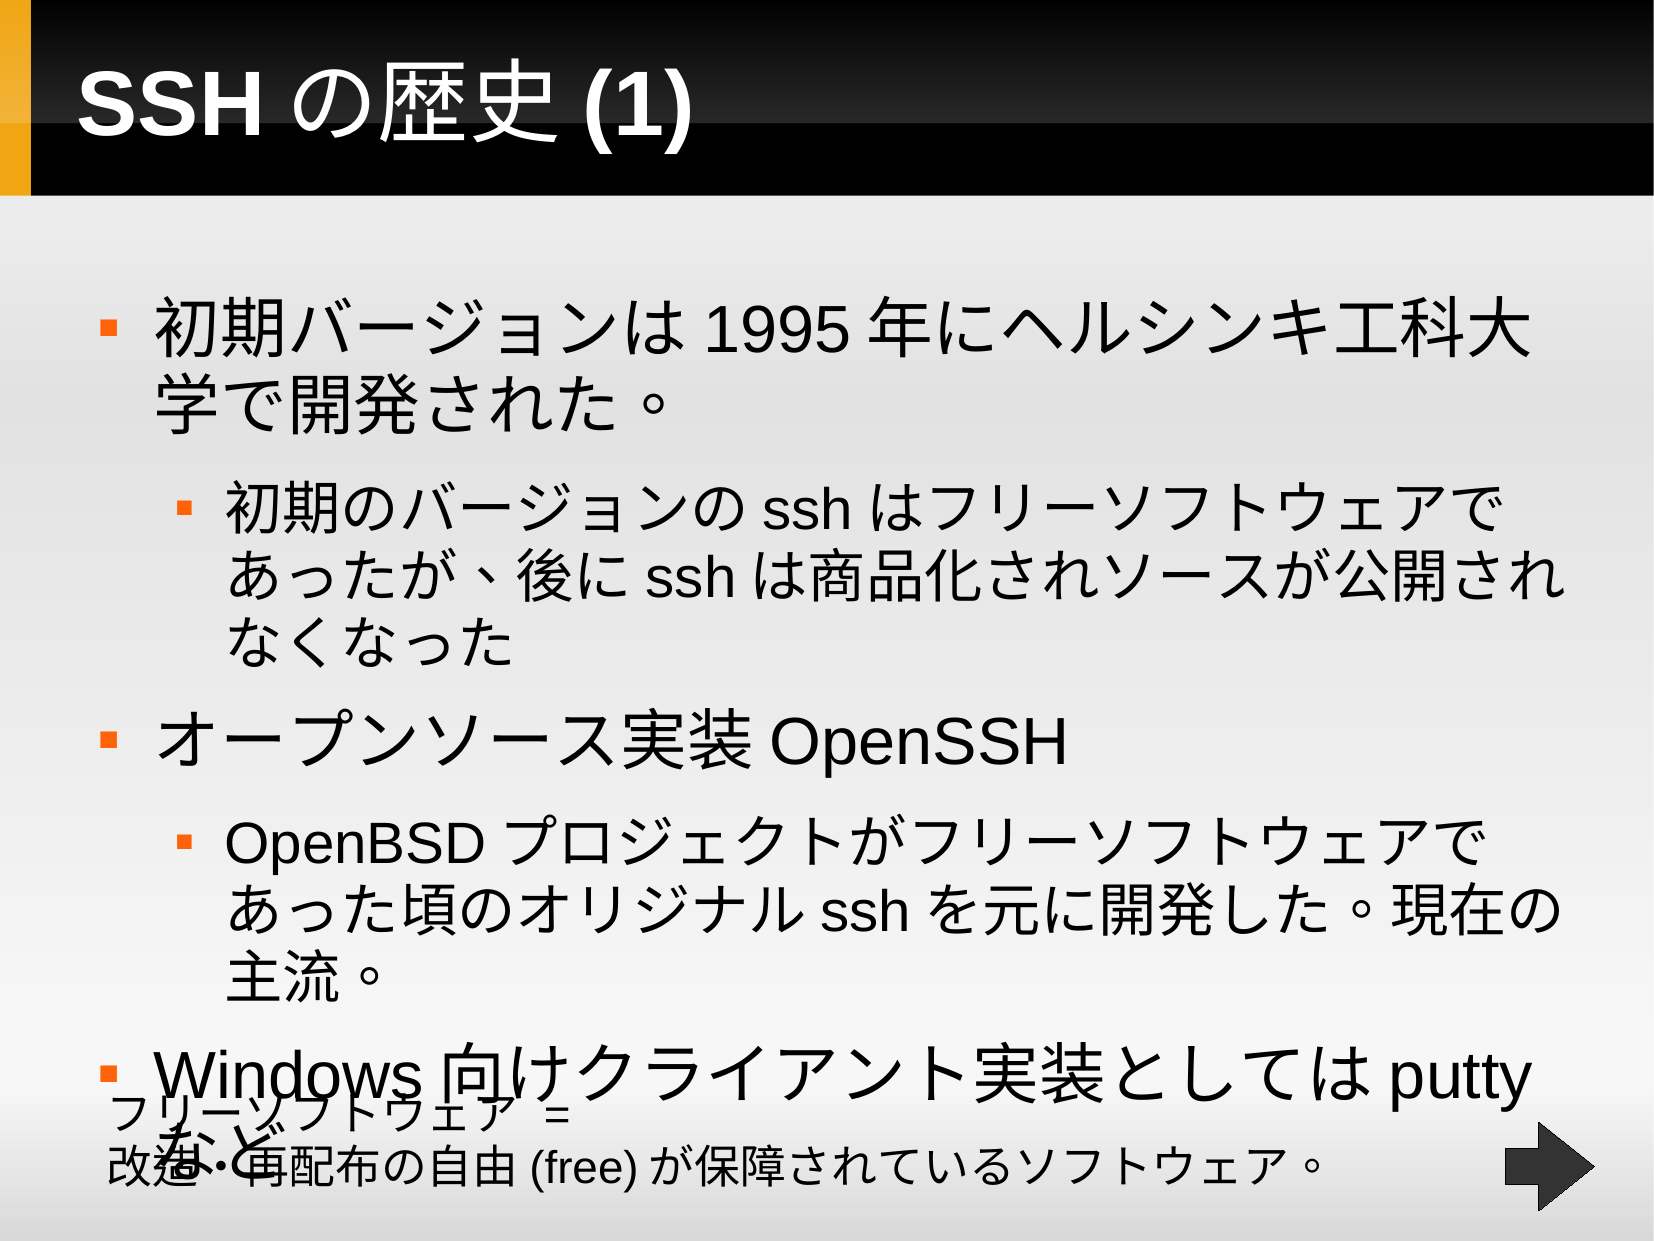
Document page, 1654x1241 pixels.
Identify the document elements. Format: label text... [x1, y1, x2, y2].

picture [0, 0, 1654, 1241]
list 初期バージョンは1995年にヘルシンキ工科大学で開発された。 初期のバージョンのsshはフリーソフトウェアであったが、後にsshは商品化されソースが公開されなくなった オープンソース実装OpenSSH OpenBSDプロジェクトがフリーソフトウェアであった頃のオリジナルsshを元に開発した。現在の主流。 Windows向けクライアント実装としてはputtyなど [82, 290, 1571, 1109]
text_box [1505, 1122, 1595, 1211]
title SSHの歴史(1) [76, 0, 1565, 208]
text_box フリーソフトウェア = 改造・再配布の自由(free)が保障されているソフトウェア。 [92, 1062, 1221, 1220]
